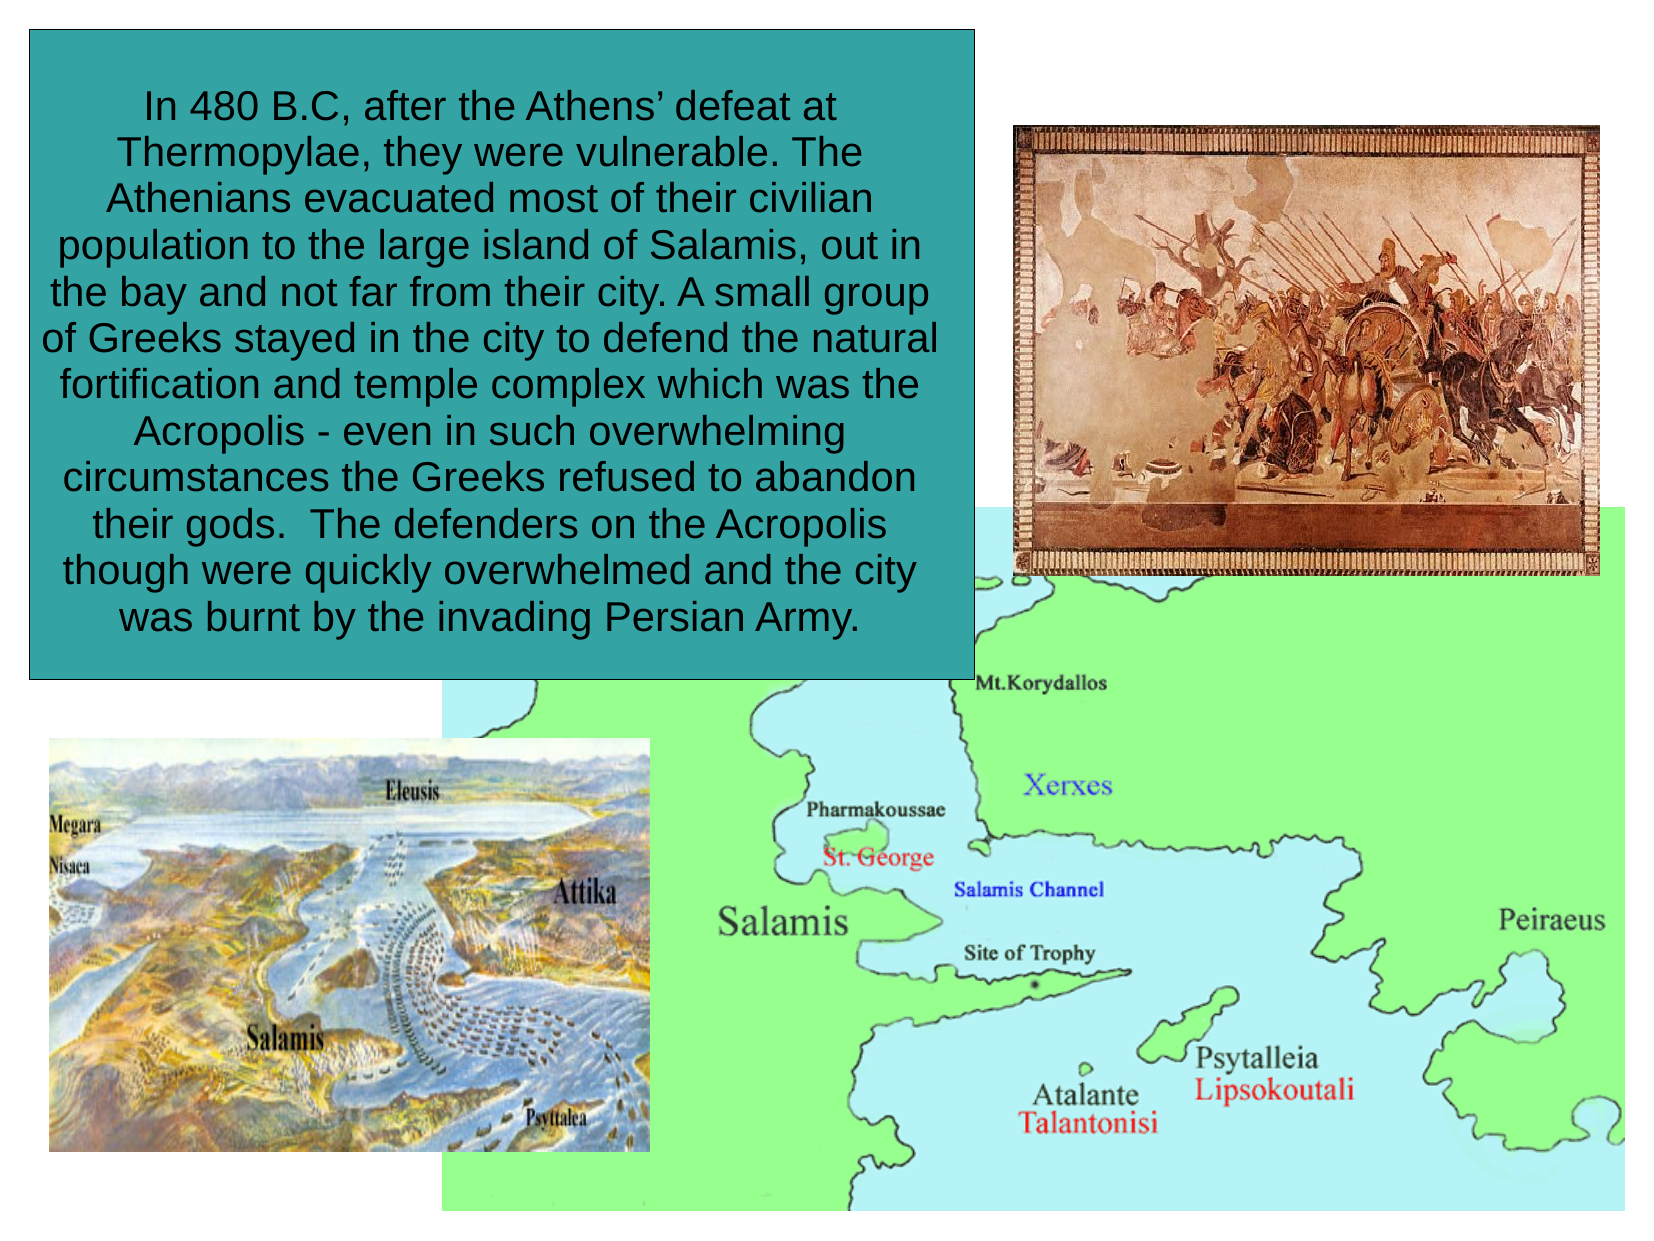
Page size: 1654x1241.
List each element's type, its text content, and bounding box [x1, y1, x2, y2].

text_box [29, 29, 975, 680]
subtitle In 480 B.C, after the Athens’ defeat at Thermopylae, they were vulnerable. The Athenians evacuated most of their civilian population to the large island of Salamis, out in the bay and not far from their city. A small group of Greeks stayed in the city to defend the natural fortification and temple complex which was the Acropolis - even in such overwhelming circumstances the Greeks refused to abandon their gods. The defenders on the Acropolis though were quickly overwhelmed and the city was burnt by the invading Persian Army. [29, 80, 951, 792]
picture [49, 125, 1625, 1211]
